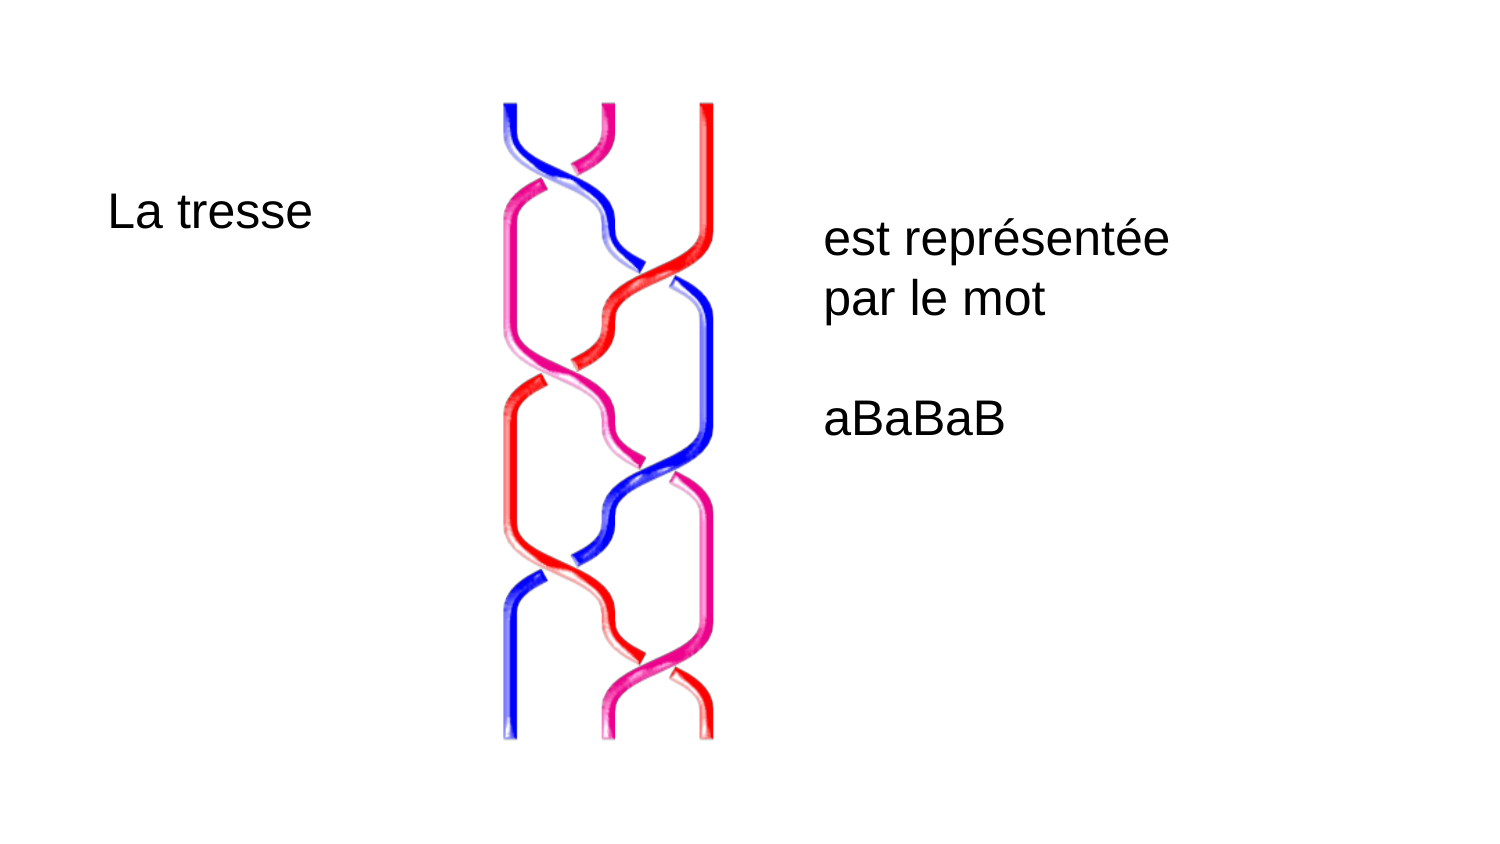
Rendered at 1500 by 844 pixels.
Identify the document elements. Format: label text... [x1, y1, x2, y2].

text_box est représentée par le mot aBaBaB [808, 190, 1225, 485]
text_box La tresse [92, 163, 478, 304]
picture [477, 24, 740, 819]
